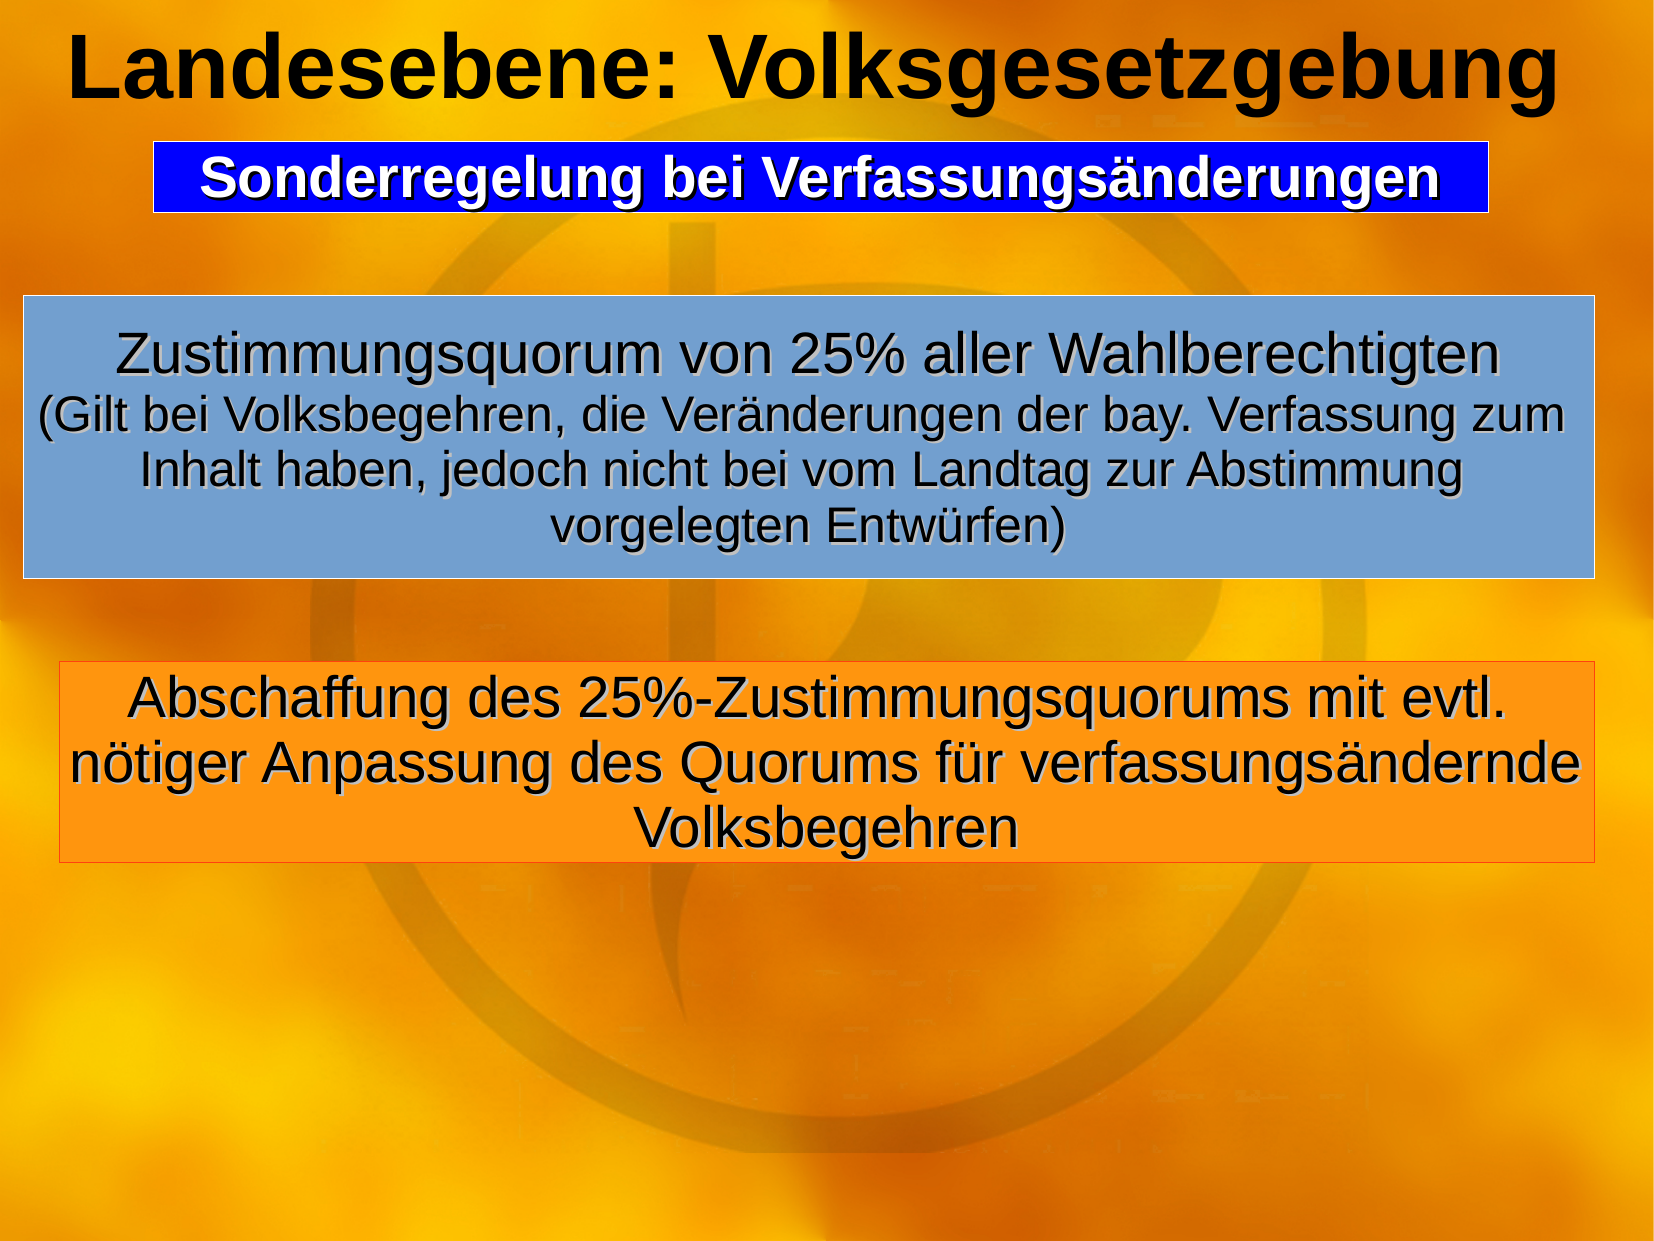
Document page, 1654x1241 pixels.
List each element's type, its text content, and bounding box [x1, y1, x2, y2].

text_box Zustimmungsquorum von 25% aller Wahlberechtigten (Gilt bei Volksbegehren, die Veränderungen der bay. Verfassung zum Inhalt haben, jedoch nicht bei vom Landtag zur Abstimmung vorgelegten Entwürfen) [23, 295, 1595, 579]
text_box Abschaffung des 25%-Zustimmungsquorums mit evtl. nötiger Anpassung des Quorums für verfassungsändernde Volksbegehren [59, 661, 1595, 863]
picture [0, 0, 1654, 1241]
text_box Sonderregelung bei Verfassungsänderungen [153, 141, 1489, 213]
title Landesebene: Volksgesetzgebung [59, 15, 1571, 119]
